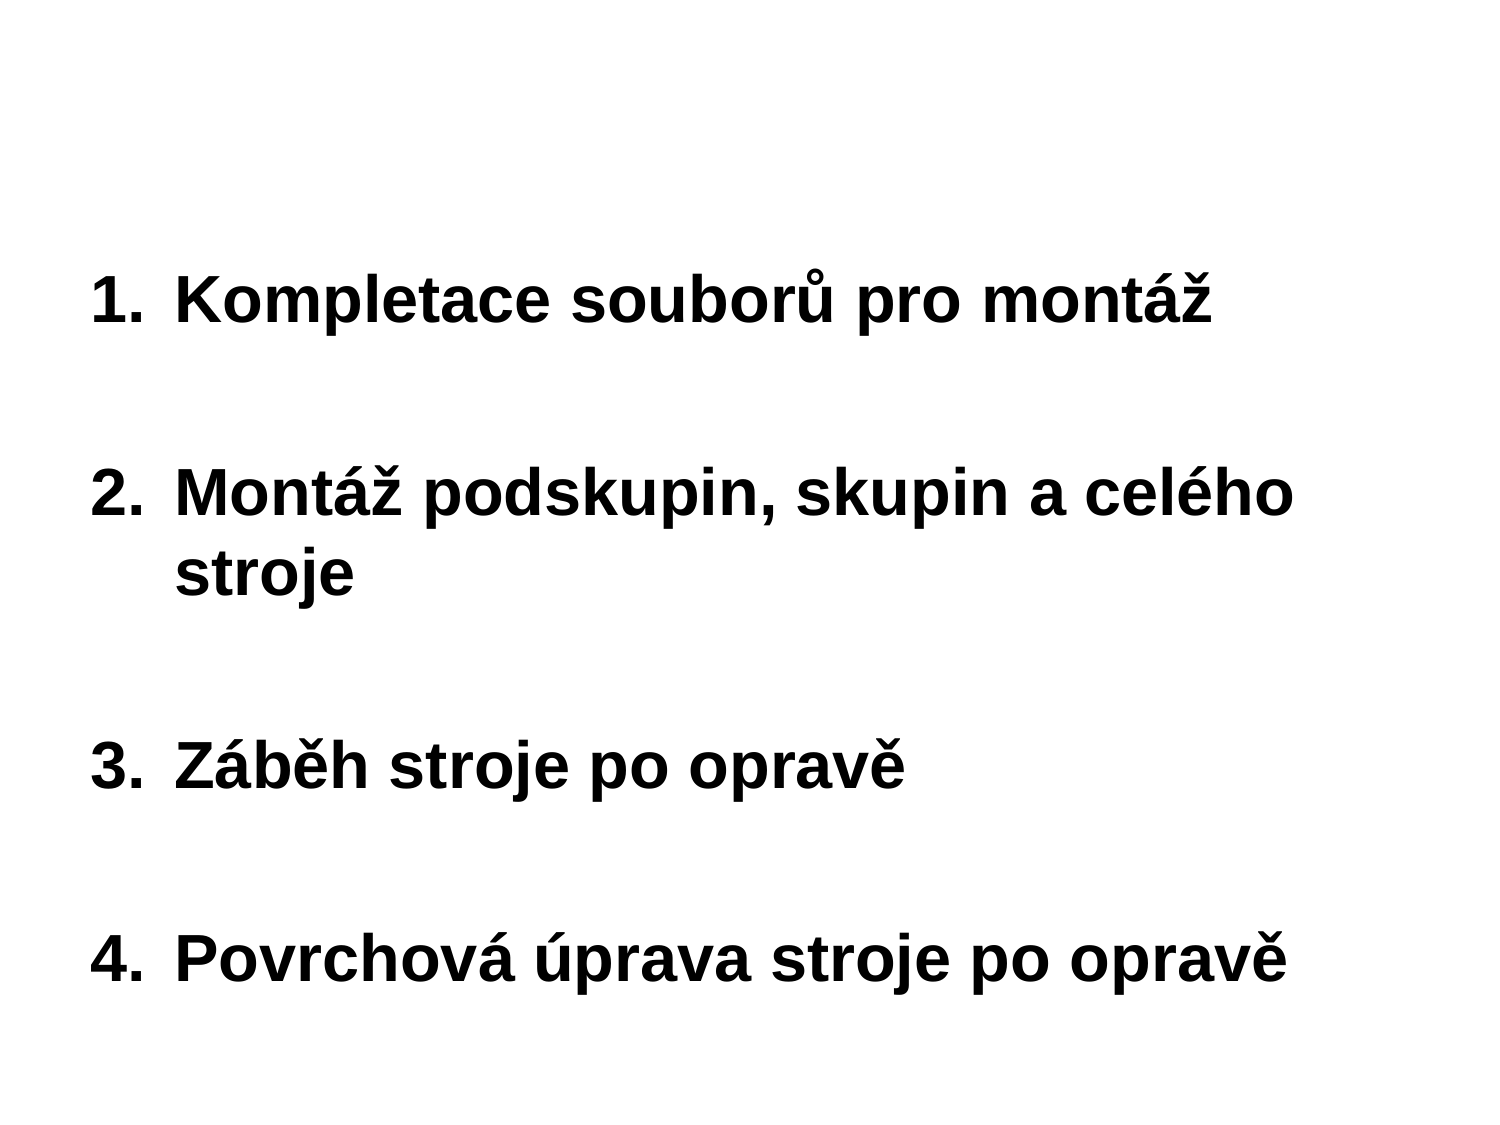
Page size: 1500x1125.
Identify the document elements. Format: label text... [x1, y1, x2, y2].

list Kompletace souborů pro montáž Montáž podskupin, skupin a celého stroje Záběh stroje po opravě Povrchová úprava stroje po opravě [75, 54, 1426, 1059]
